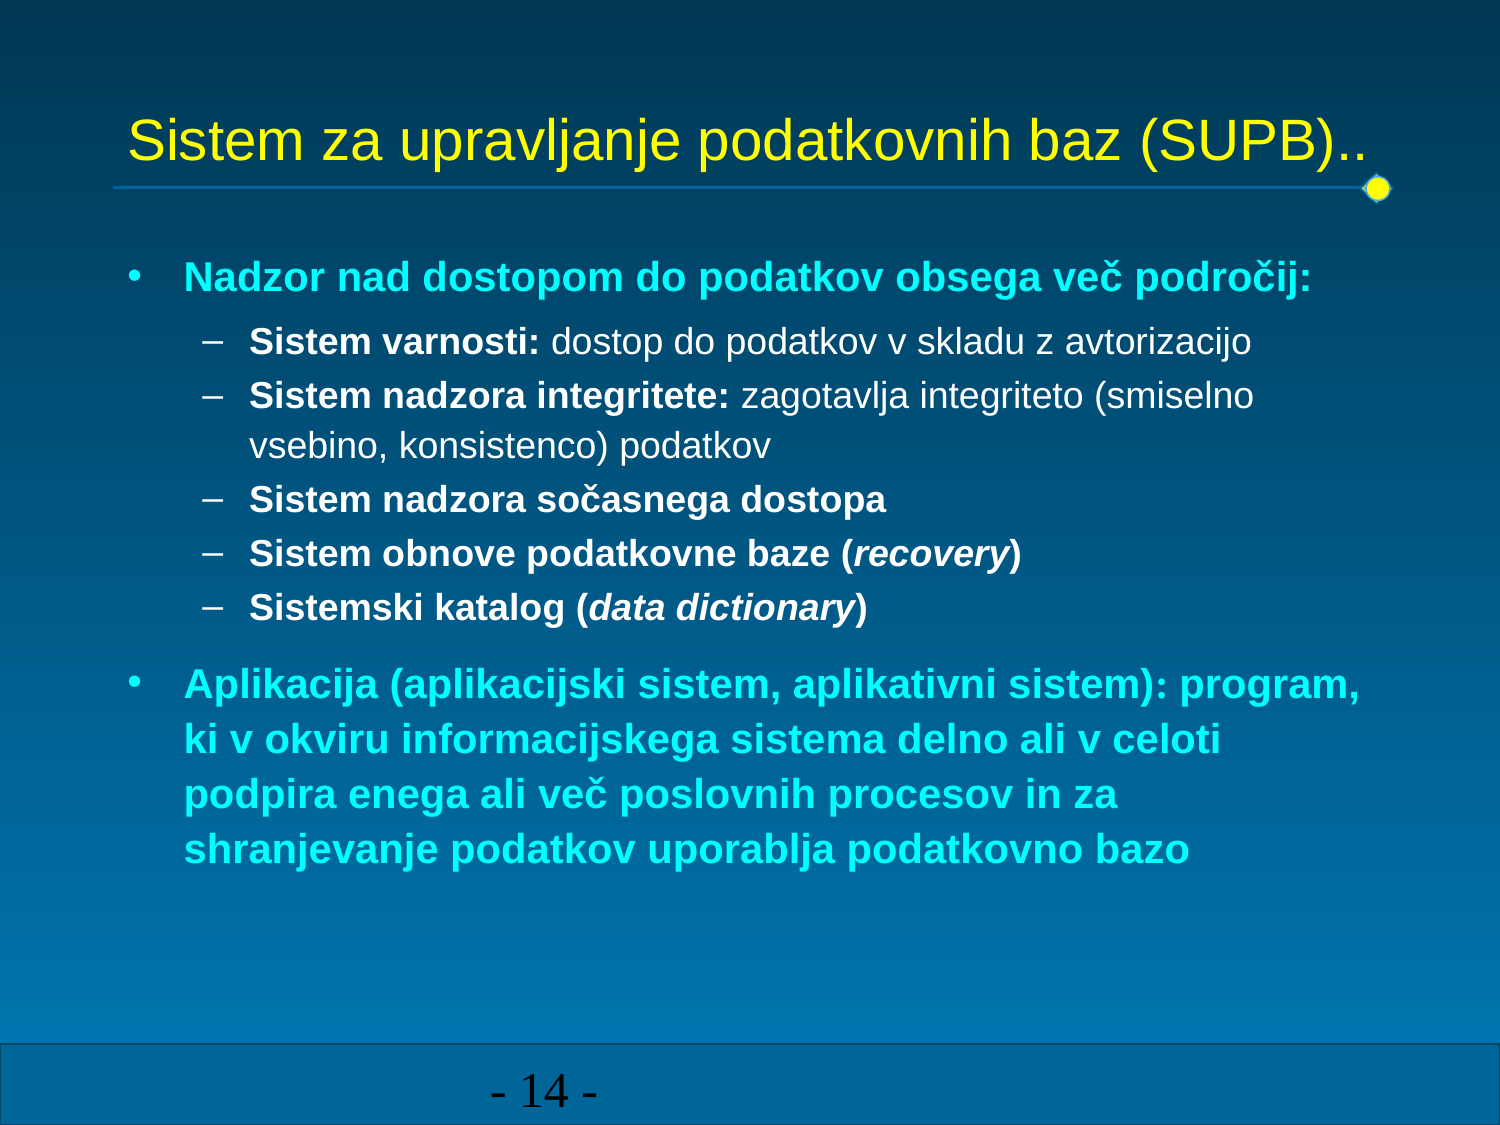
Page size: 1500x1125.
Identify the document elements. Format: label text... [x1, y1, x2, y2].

list Nadzor nad dostopom do podatkov obsega več področij: Sistem varnosti: dostop do podatkov v skladu z avtorizacijo Sistem nadzora integritete: zagotavlja integriteto (smiselno vsebino, konsistenco) podatkov Sistem nadzora sočasnega dostopa Sistem obnove podatkovne baze (recovery) Sistemski katalog (data dictionary) Aplikacija (aplikacijski sistem, aplikativni sistem): program, ki v okviru informacijskega sistema delno ali v celoti podpira enega ali več poslovnih procesov in za shranjevanje podatkov uporablja podatkovno bazo [112, 237, 1388, 963]
title Sistem za upravljanje podatkovnih baz (SUPB).. [112, 94, 1388, 181]
